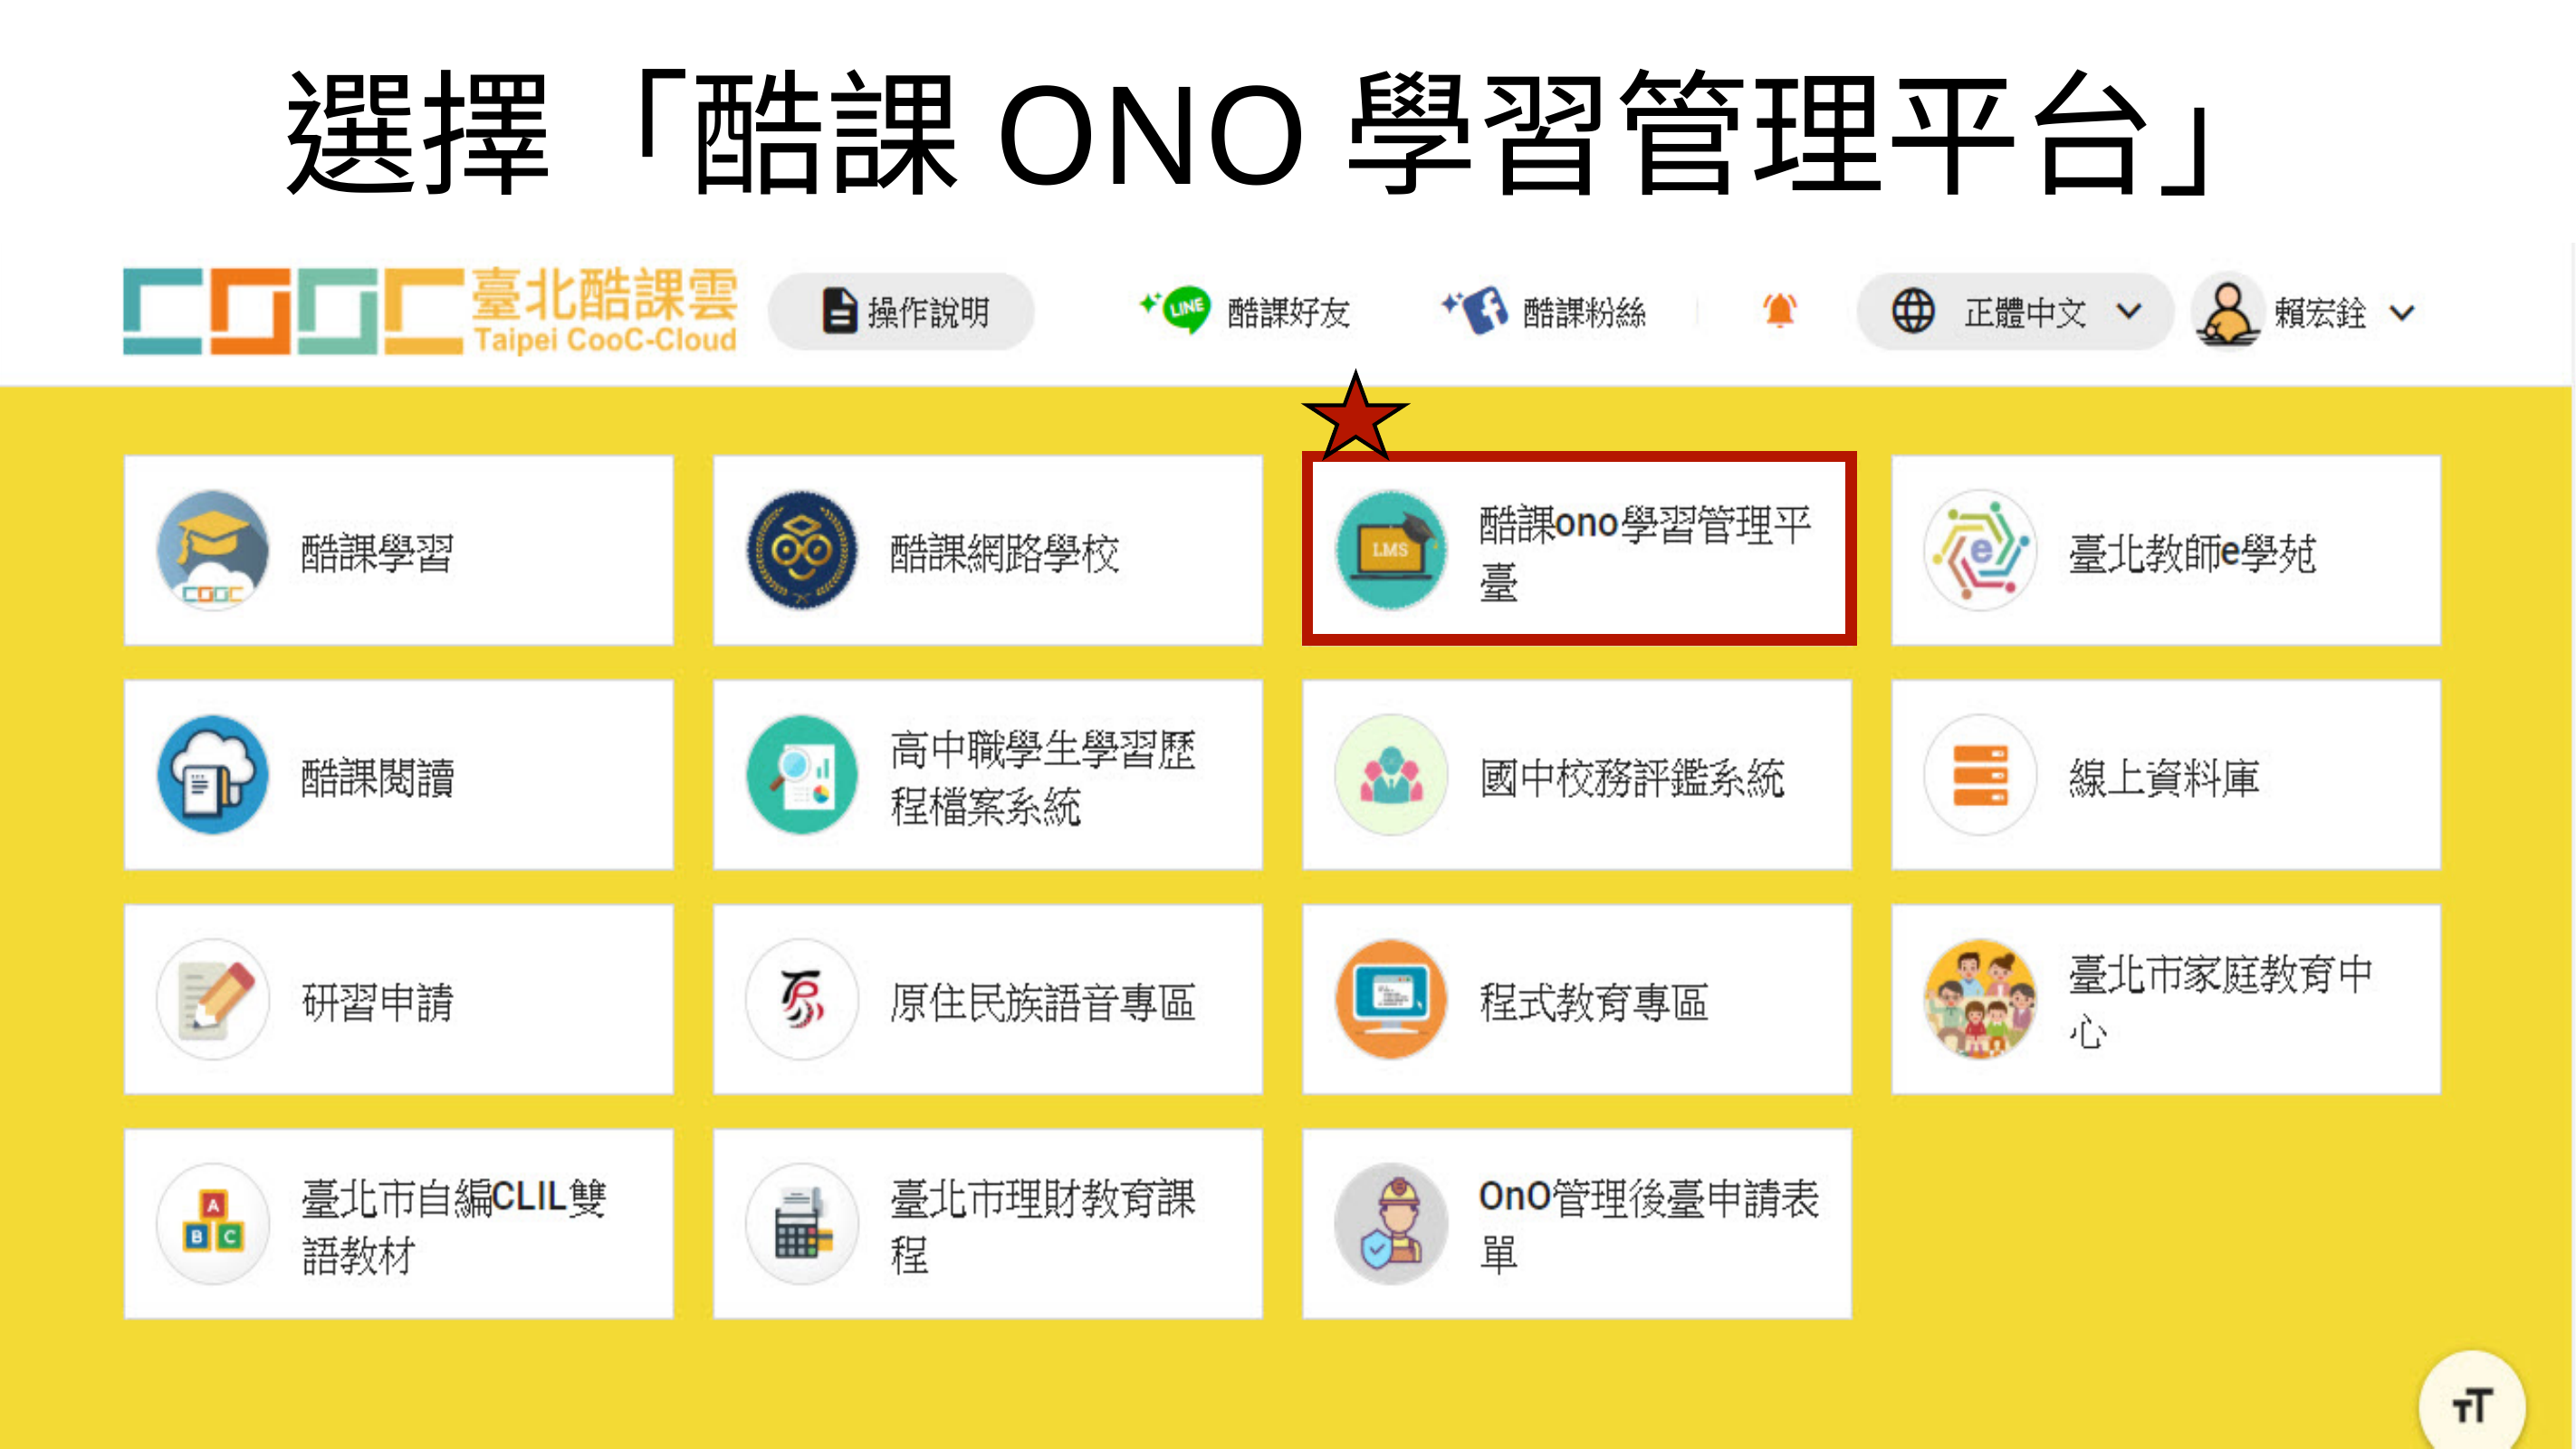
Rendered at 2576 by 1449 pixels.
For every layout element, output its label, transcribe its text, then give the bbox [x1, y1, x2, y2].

text_box [1307, 373, 1405, 456]
picture [0, 243, 2576, 1449]
title 選擇「酷課ONO學習管理平台」 [188, 0, 2388, 260]
